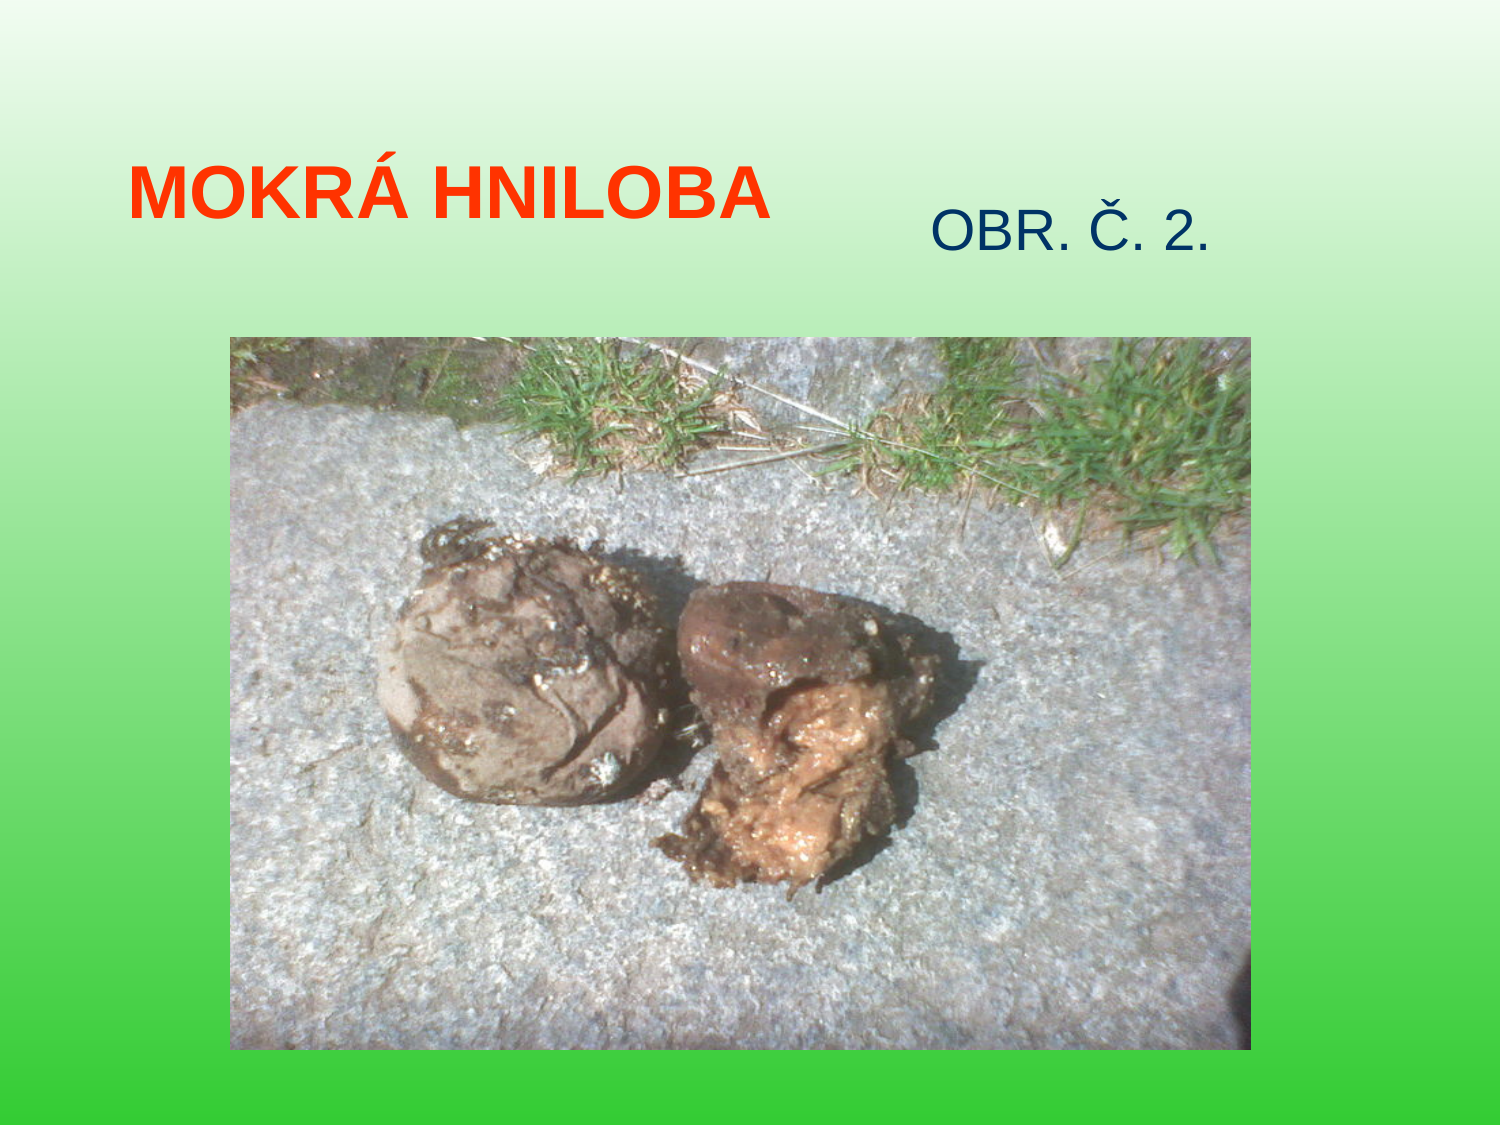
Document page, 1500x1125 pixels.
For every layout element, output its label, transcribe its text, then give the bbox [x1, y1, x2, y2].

title MOKRÁ HNILOBA [112, 78, 1389, 242]
picture [230, 337, 1251, 1051]
list OBR. Č. 2. [915, 184, 1328, 325]
